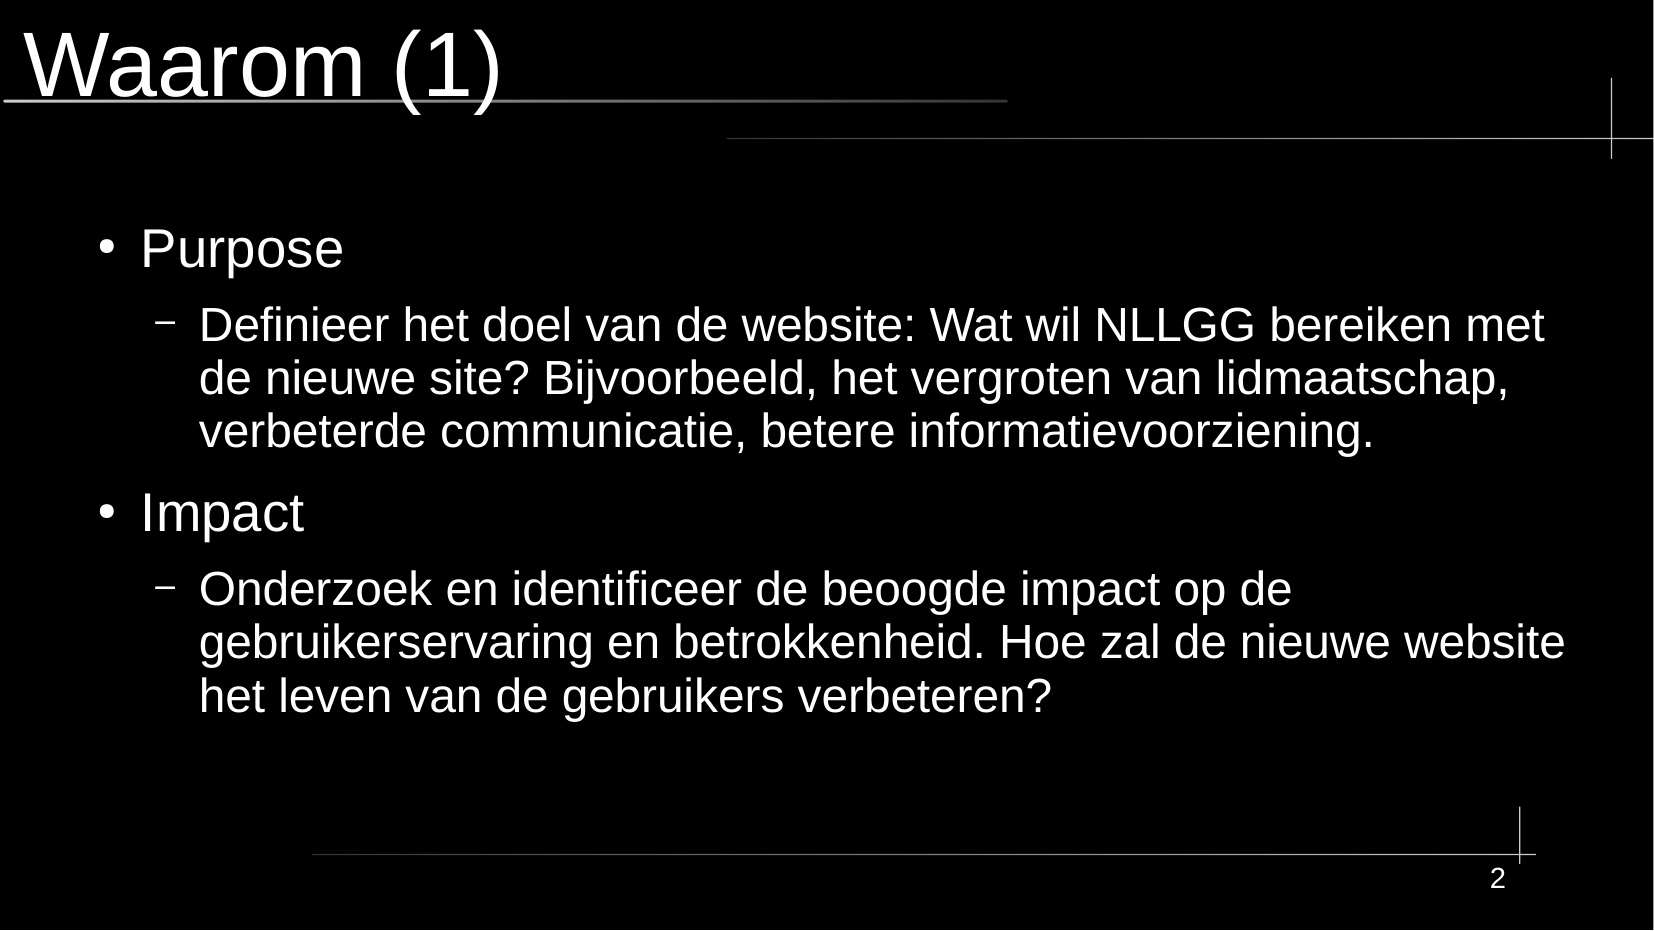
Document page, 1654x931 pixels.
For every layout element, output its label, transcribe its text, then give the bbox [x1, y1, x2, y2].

title Waarom (1) [23, 11, 1589, 119]
list Purpose Definieer het doel van de website: Wat wil NLLGG bereiken met de nieuwe site? Bijvoorbeeld, het vergroten van lidmaatschap, verbeterde communicatie, betere informatievoorziening. Impact Onderzoek en identificeer de beoogde impact op de gebruikerservaring en betrokkenheid. Hoe zal de nieuwe website het leven van de gebruikers verbeteren? [82, 217, 1571, 758]
